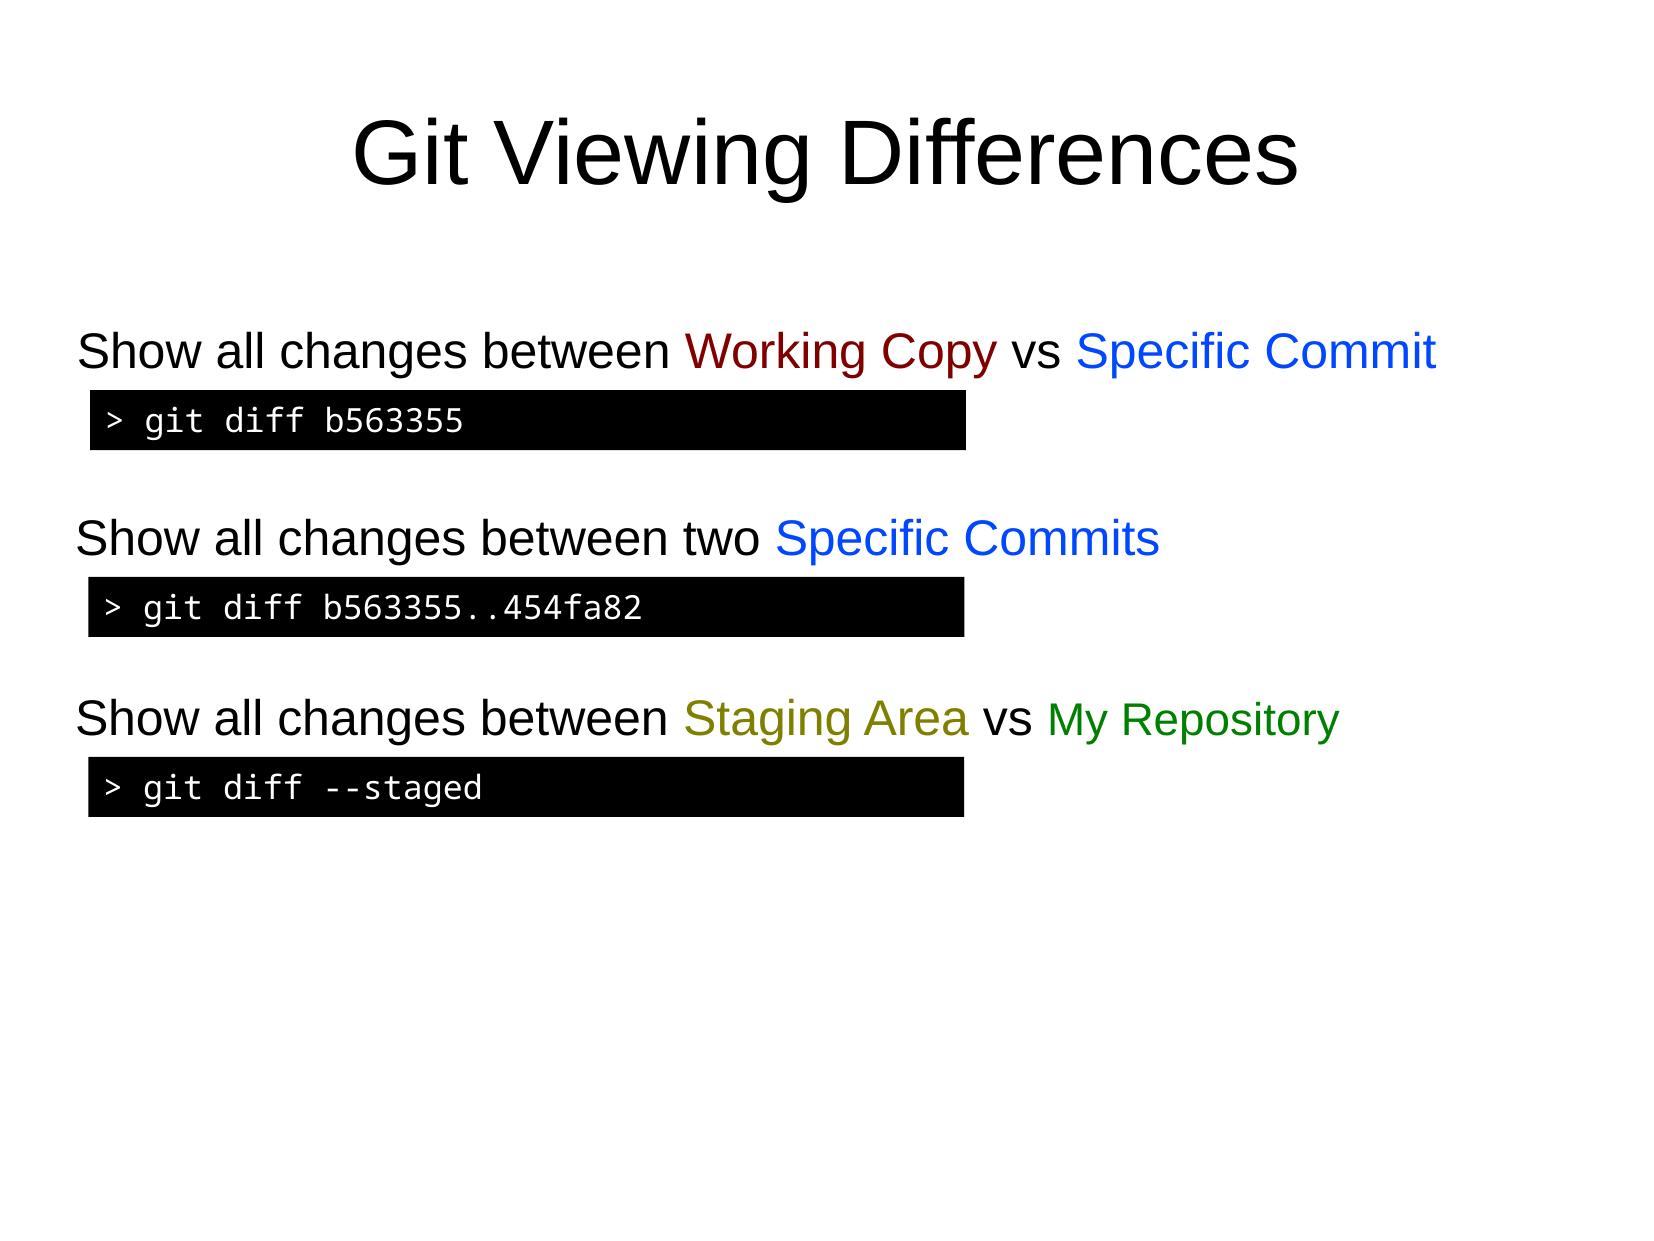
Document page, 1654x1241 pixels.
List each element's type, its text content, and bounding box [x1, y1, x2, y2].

list Show all changes between Staging Area vs My Repository [75, 690, 1531, 757]
list Show all changes between two Specific Commits [75, 510, 1531, 577]
text_box > git diff b563355 [90, 390, 966, 447]
title Git Viewing Differences [82, 49, 1571, 257]
text_box > git diff --staged [88, 756, 965, 814]
text_box > git diff b563355..454fa82 [88, 576, 965, 634]
list Show all changes between Working Copy vs Specific Commit [76, 323, 1532, 391]
